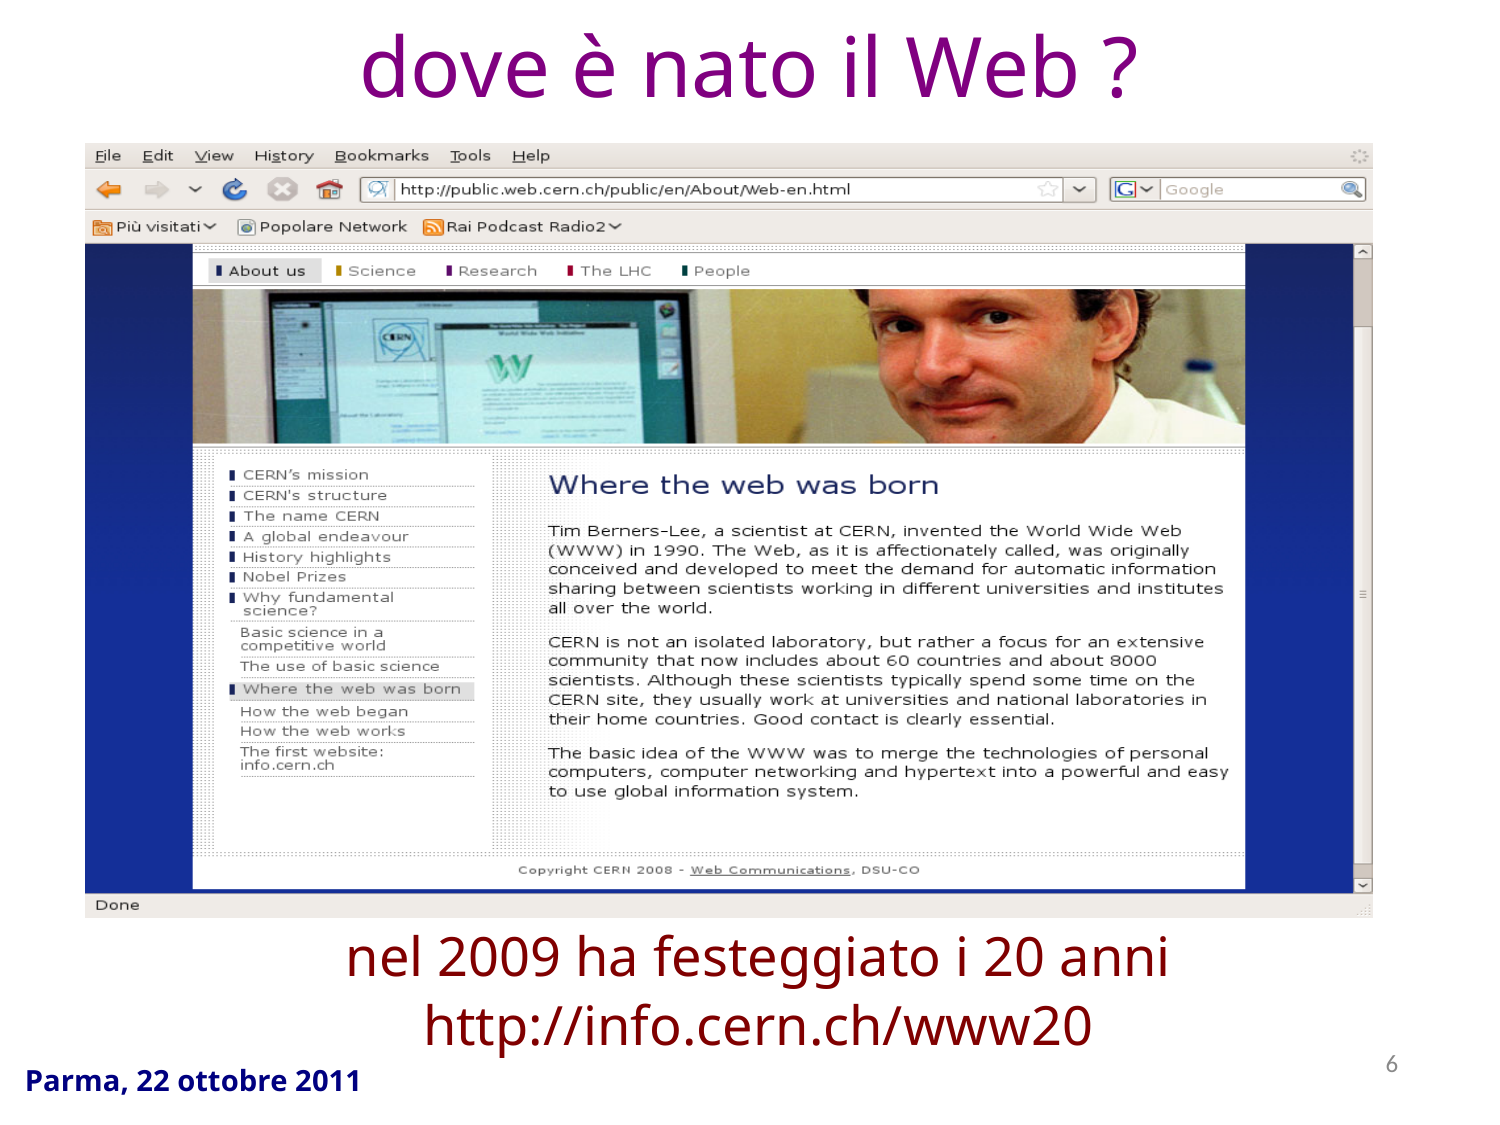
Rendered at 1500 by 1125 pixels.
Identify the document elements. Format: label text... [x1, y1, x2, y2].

picture [85, 143, 1373, 917]
subtitle nel 2009 ha festeggiato i 20 anni http://info.cern.ch/www20 [51, 917, 1392, 1064]
text_box dove è nato il Web ? [75, 0, 1424, 113]
